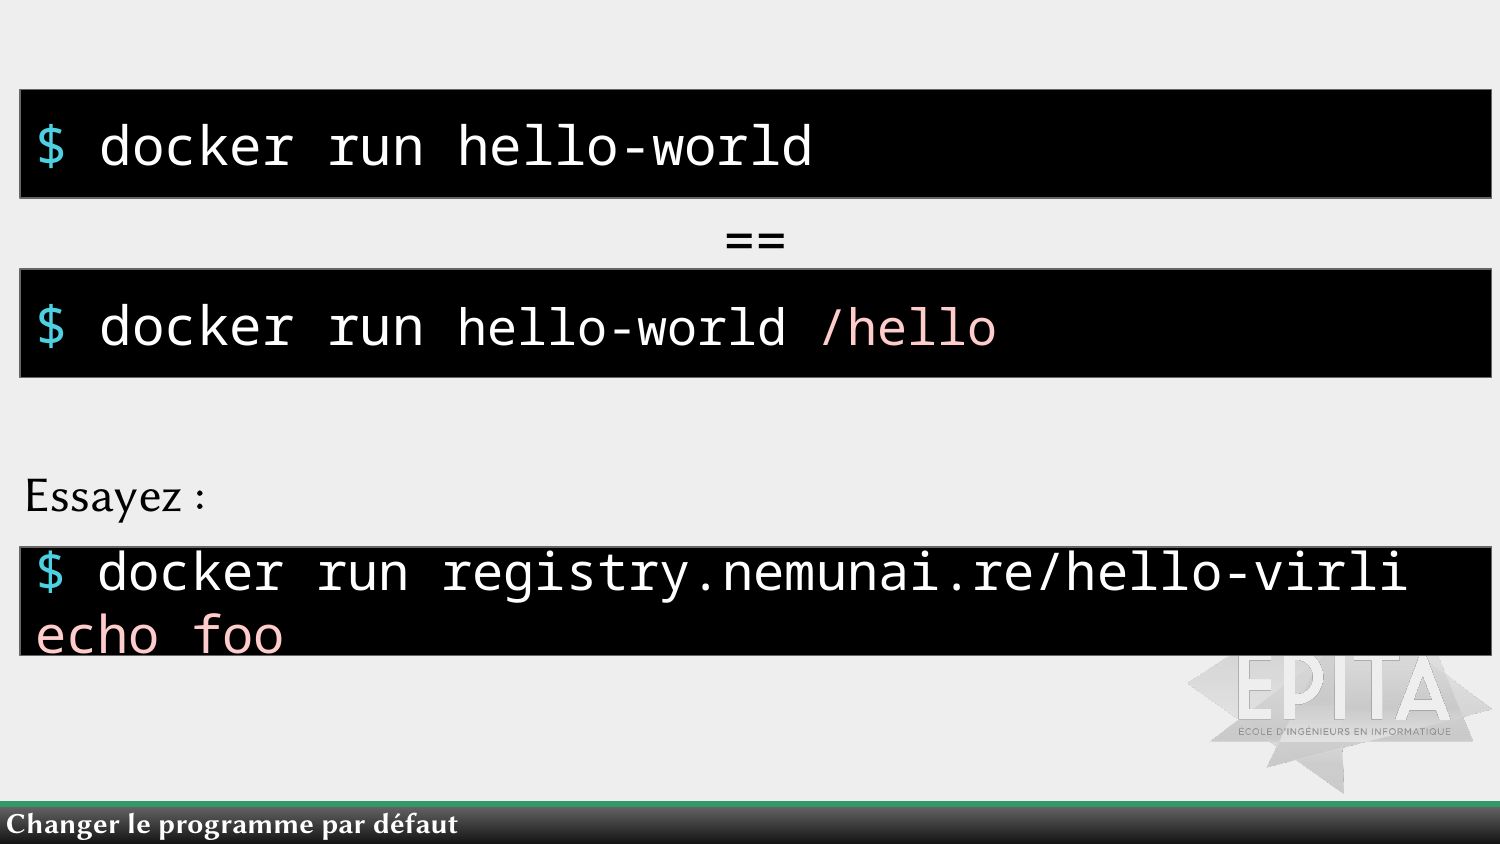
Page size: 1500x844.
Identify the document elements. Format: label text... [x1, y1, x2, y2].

text_box $ docker run hello-world [20, 89, 1492, 198]
text_box $ docker run hello-world /hello [20, 269, 1492, 378]
picture [1187, 656, 1492, 794]
text_box $ docker run registry.nemunai.re/hello-virli echo foo [20, 546, 1492, 656]
text_box Essayez : [23, 460, 662, 530]
text_box == [21, 198, 1490, 269]
title Changer le programme par défaut [5, 801, 1075, 844]
